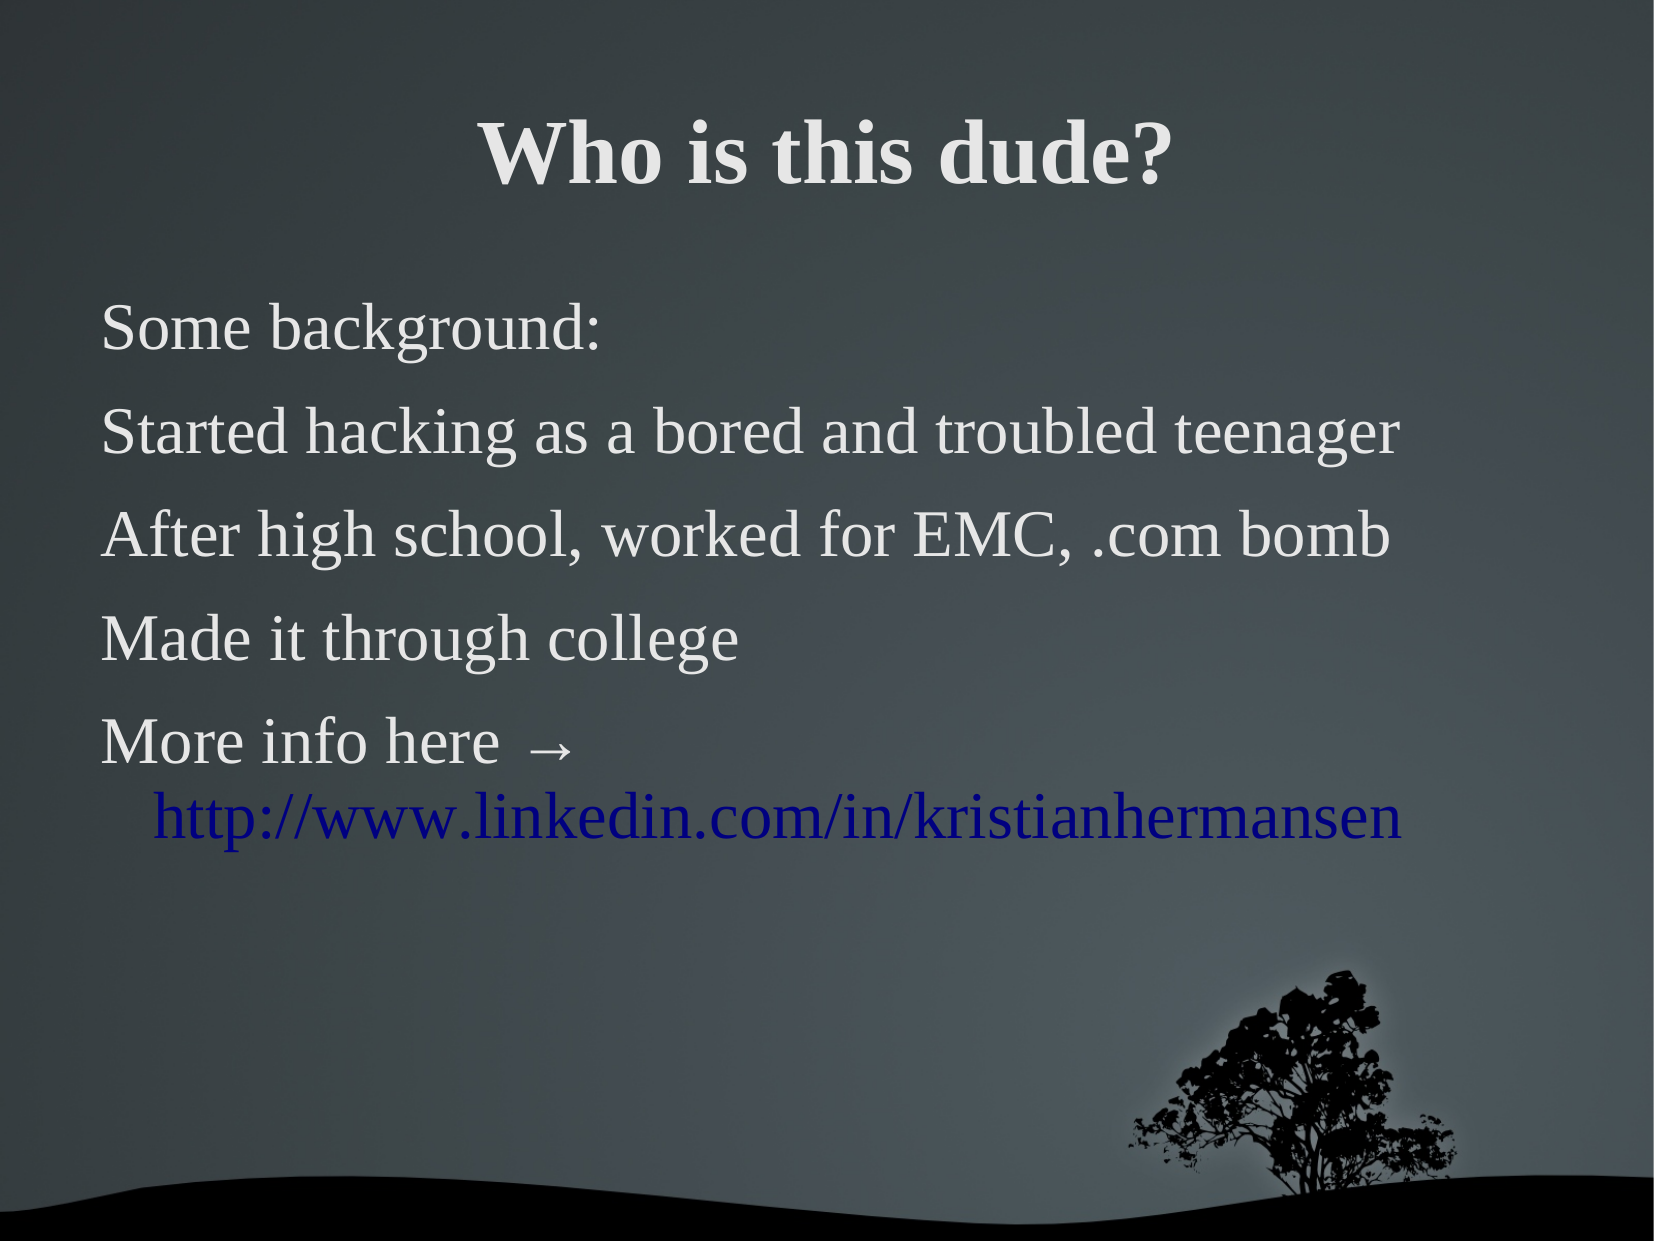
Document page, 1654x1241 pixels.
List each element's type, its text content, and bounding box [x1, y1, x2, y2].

list Some background: Started hacking as a bored and troubled teenager After high school, worked for EMC, .com bomb Made it through college More info here → http://www.linkedin.com/in/kristianhermansen [82, 290, 1571, 1094]
picture [0, 0, 1654, 1241]
title Who is this dude? [82, 56, 1571, 250]
